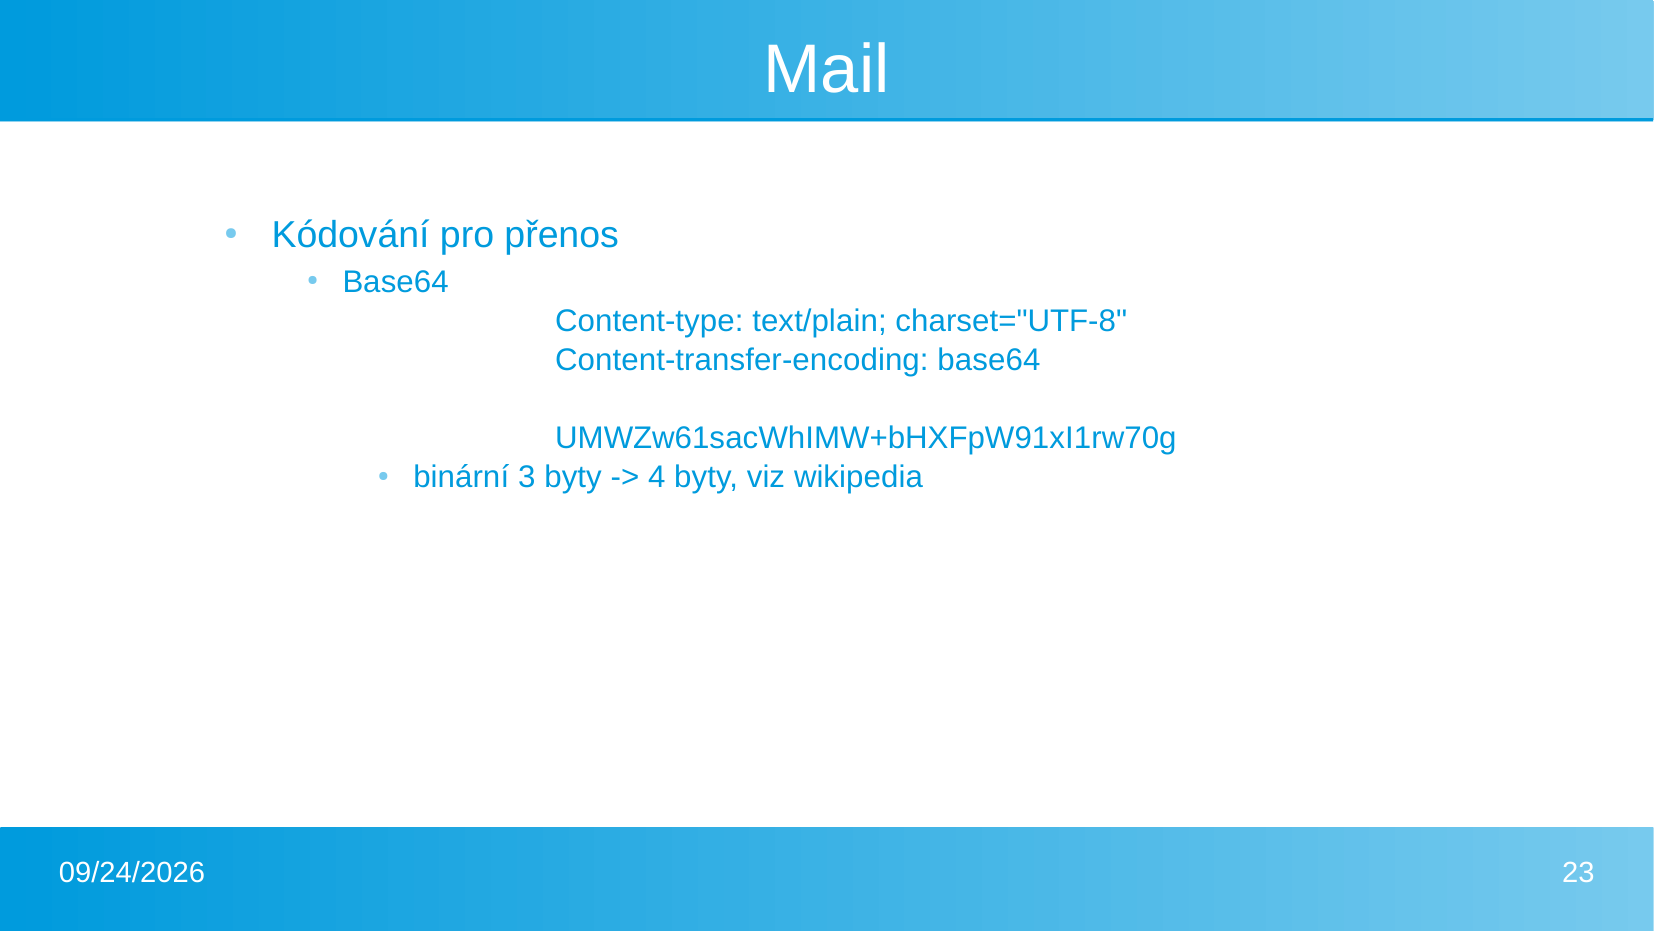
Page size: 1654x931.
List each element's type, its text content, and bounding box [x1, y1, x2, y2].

list Kódování pro přenos Base64 Content-type: text/plain; charset="UTF-8" Content-transfer-encoding: base64 UMWZw61sacWhIMW+bHXFpW91xI1rw70g binární 3 byty -> 4 byty, viz wikipedia [59, 165, 1595, 756]
title Mail [59, 29, 1595, 108]
